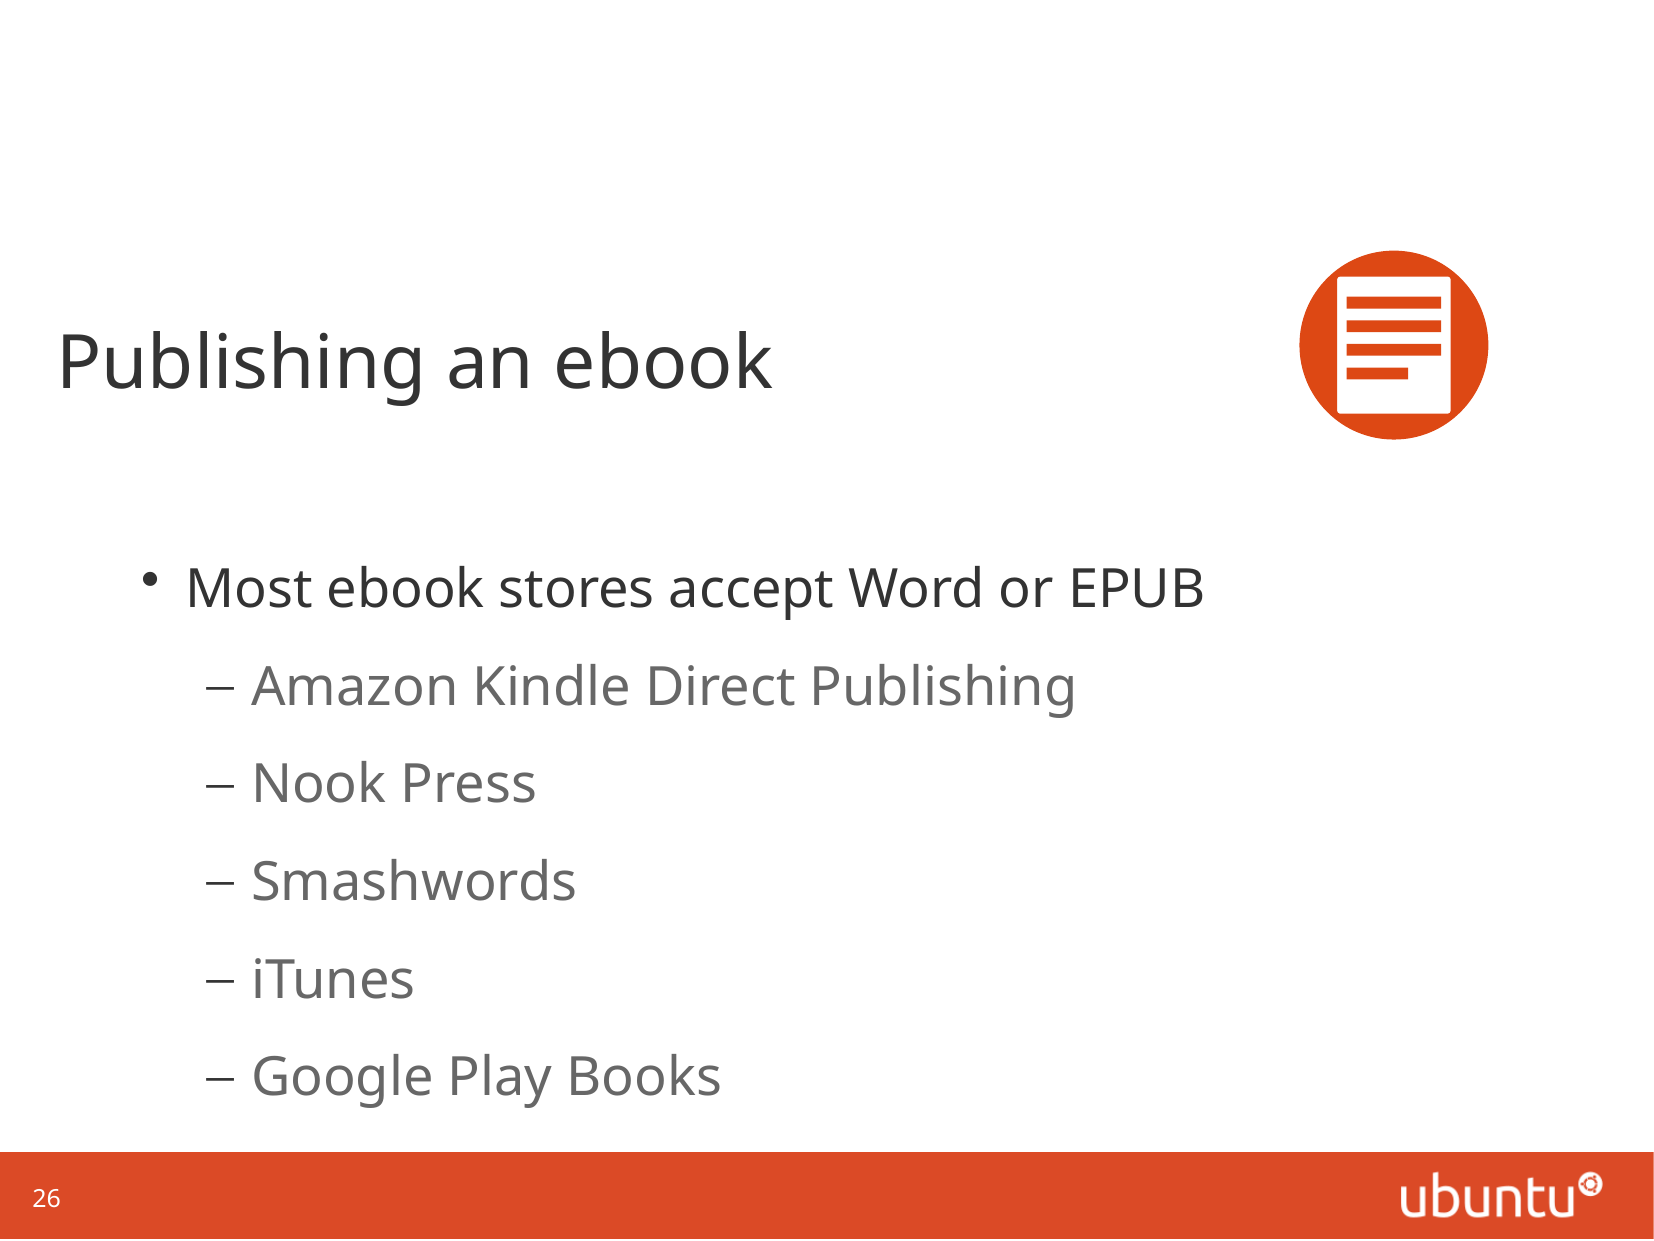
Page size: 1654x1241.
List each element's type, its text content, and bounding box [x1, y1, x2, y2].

title Publishing an ebook [56, 130, 1596, 587]
picture [1275, 226, 1513, 464]
picture [1588, 1152, 1654, 1239]
list Most ebook stores accept Word or EPUB Amazon Kindle Direct Publishing Nook Press Smashwords iTunes Google Play Books [76, 512, 1588, 1241]
picture [0, 1152, 76, 1239]
